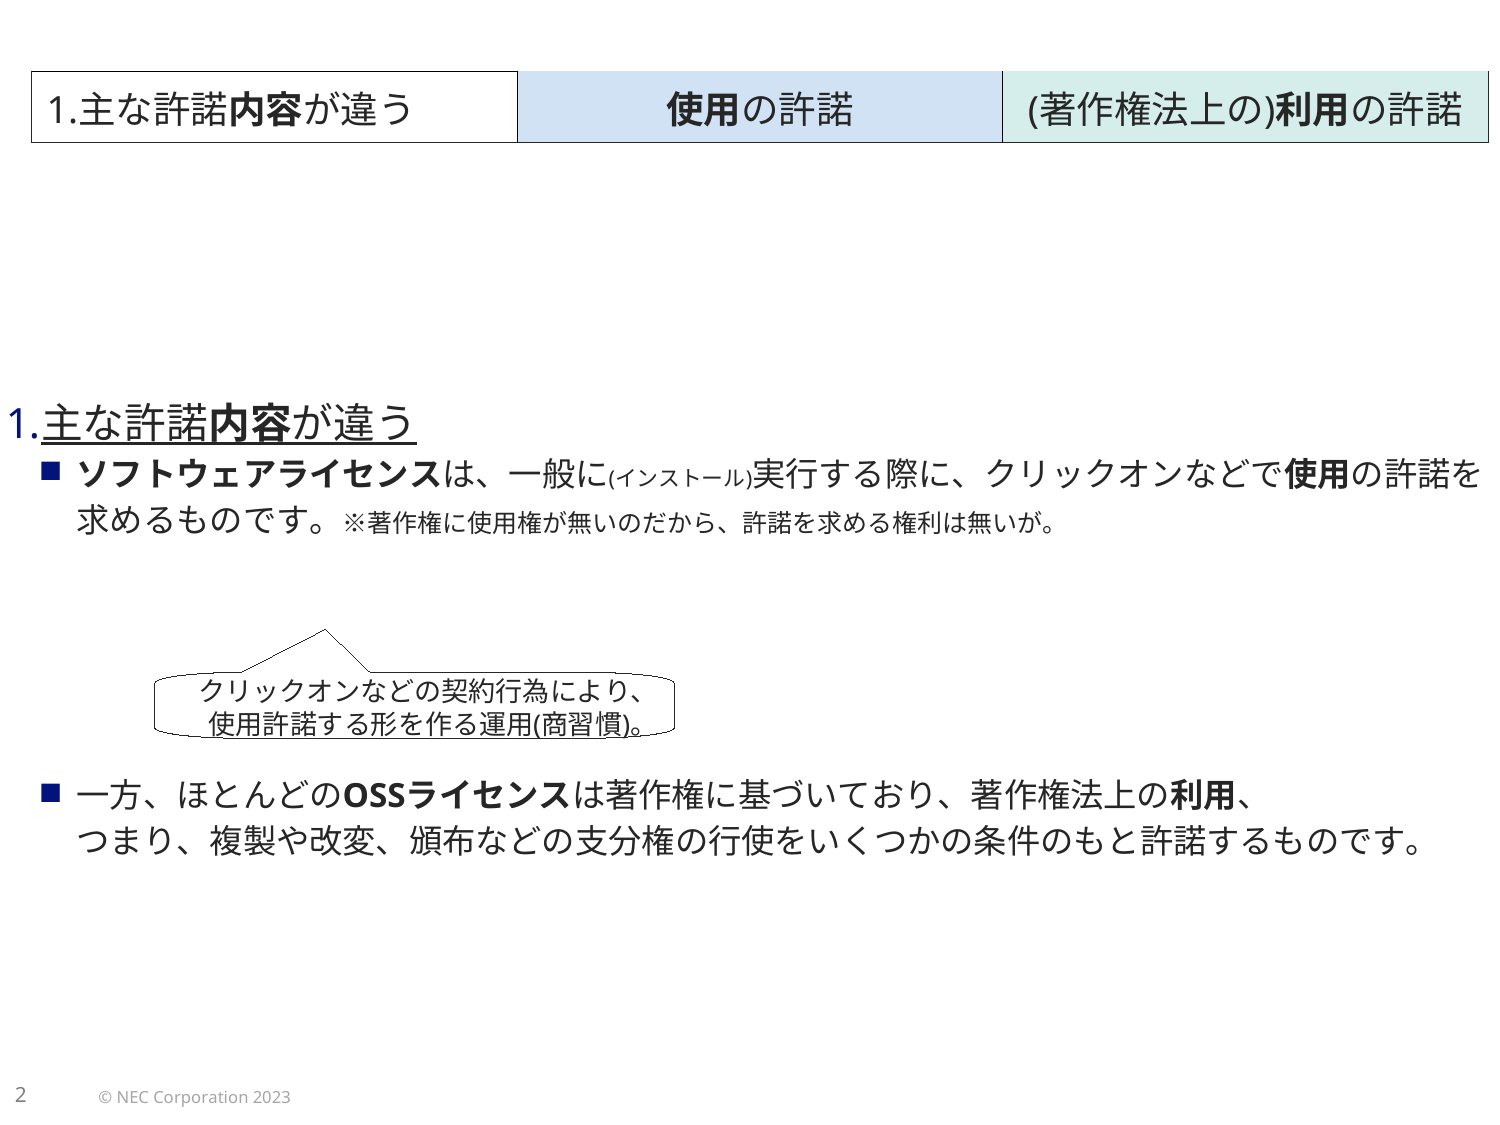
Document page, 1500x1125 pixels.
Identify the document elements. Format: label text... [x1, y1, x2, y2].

table_header (著作権法上の)利用の許諾 [1003, 71, 1488, 142]
text_box クリックオンなどの契約行為により、 使用許諾する形を作る運用(商習慣)。 [154, 629, 675, 739]
text_box 主な許諾内容が違う ソフトウェアライセンスは、一般に(インストール)実行する際に、クリックオンなどで使用の許諾を求めるものです。※著作権に使用権が無いのだから、許諾を求める権利は無いが。 一方、ほとんどのOSSライセンスは著作権に基づいており、著作権法上の利用、 つまり、複製や改変、頒布などの支分権の行使をいくつかの条件のもと許諾するものです。 [0, 366, 1500, 1063]
table_header 使用の許諾 [518, 71, 1002, 142]
table_header 1.主な許諾内容が違う [32, 72, 517, 142]
